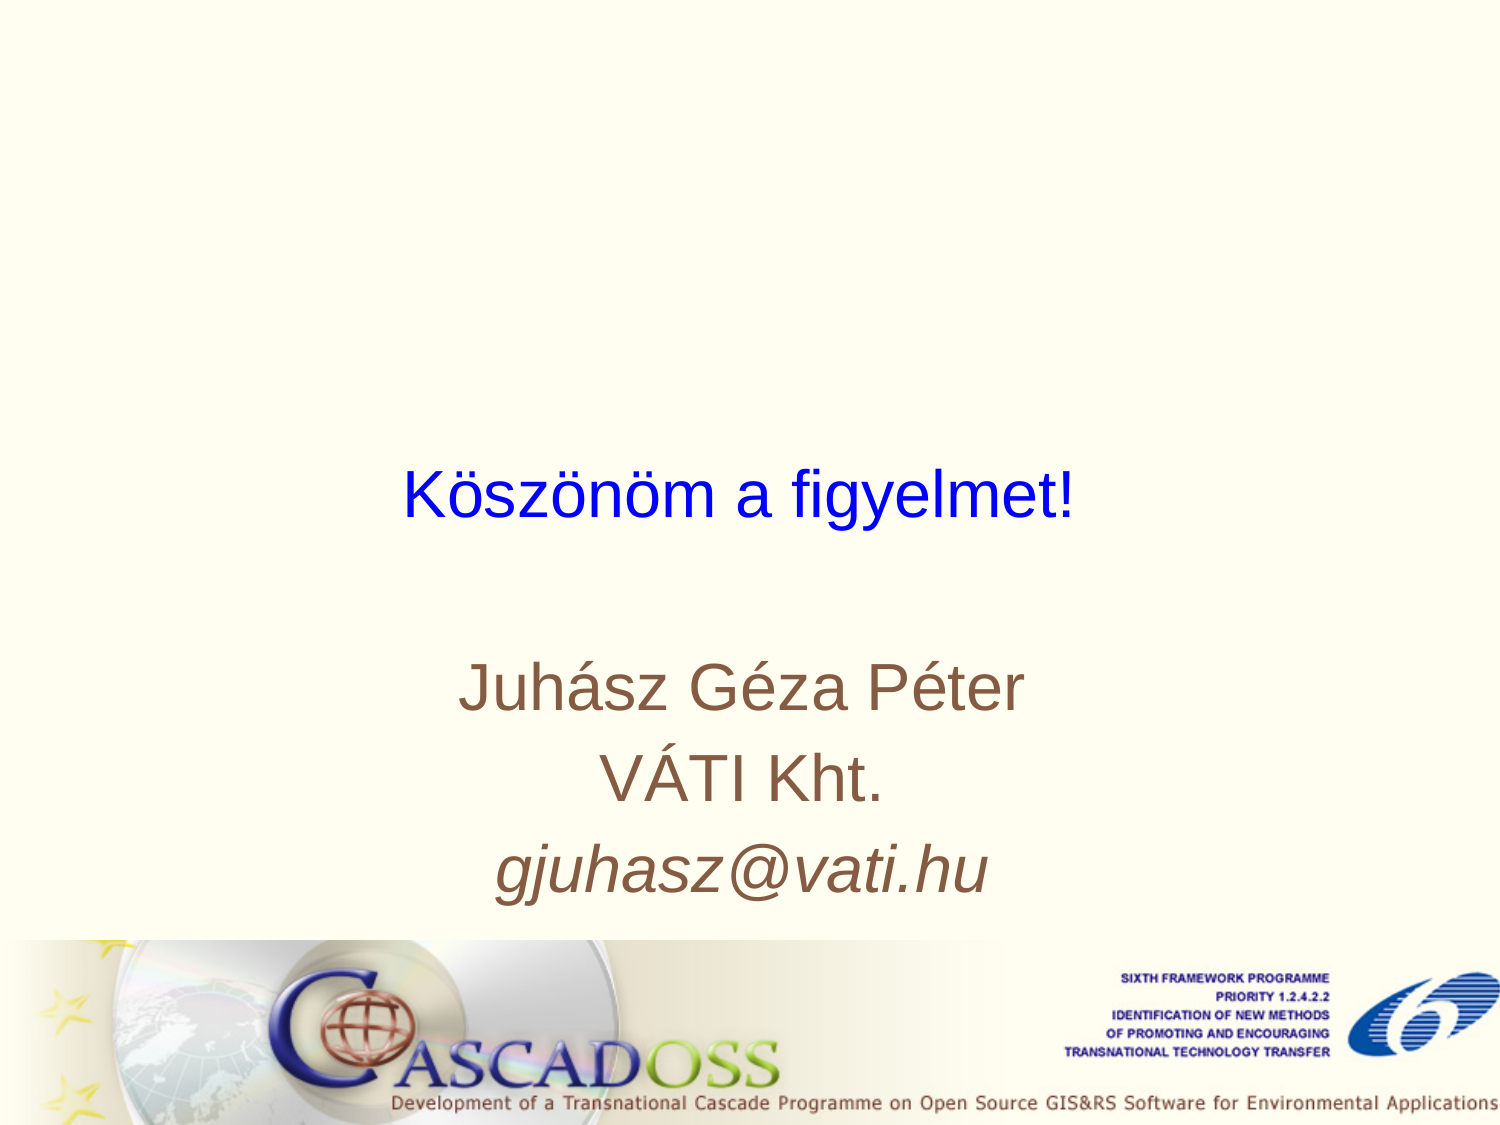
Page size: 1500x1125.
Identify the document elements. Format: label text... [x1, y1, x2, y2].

title Köszönöm a figyelmet! [64, 408, 1415, 581]
list Juhász Géza Péter VÁTI Kht. gjuhasz@vati.hu [67, 649, 1418, 934]
picture [0, 940, 1500, 1125]
